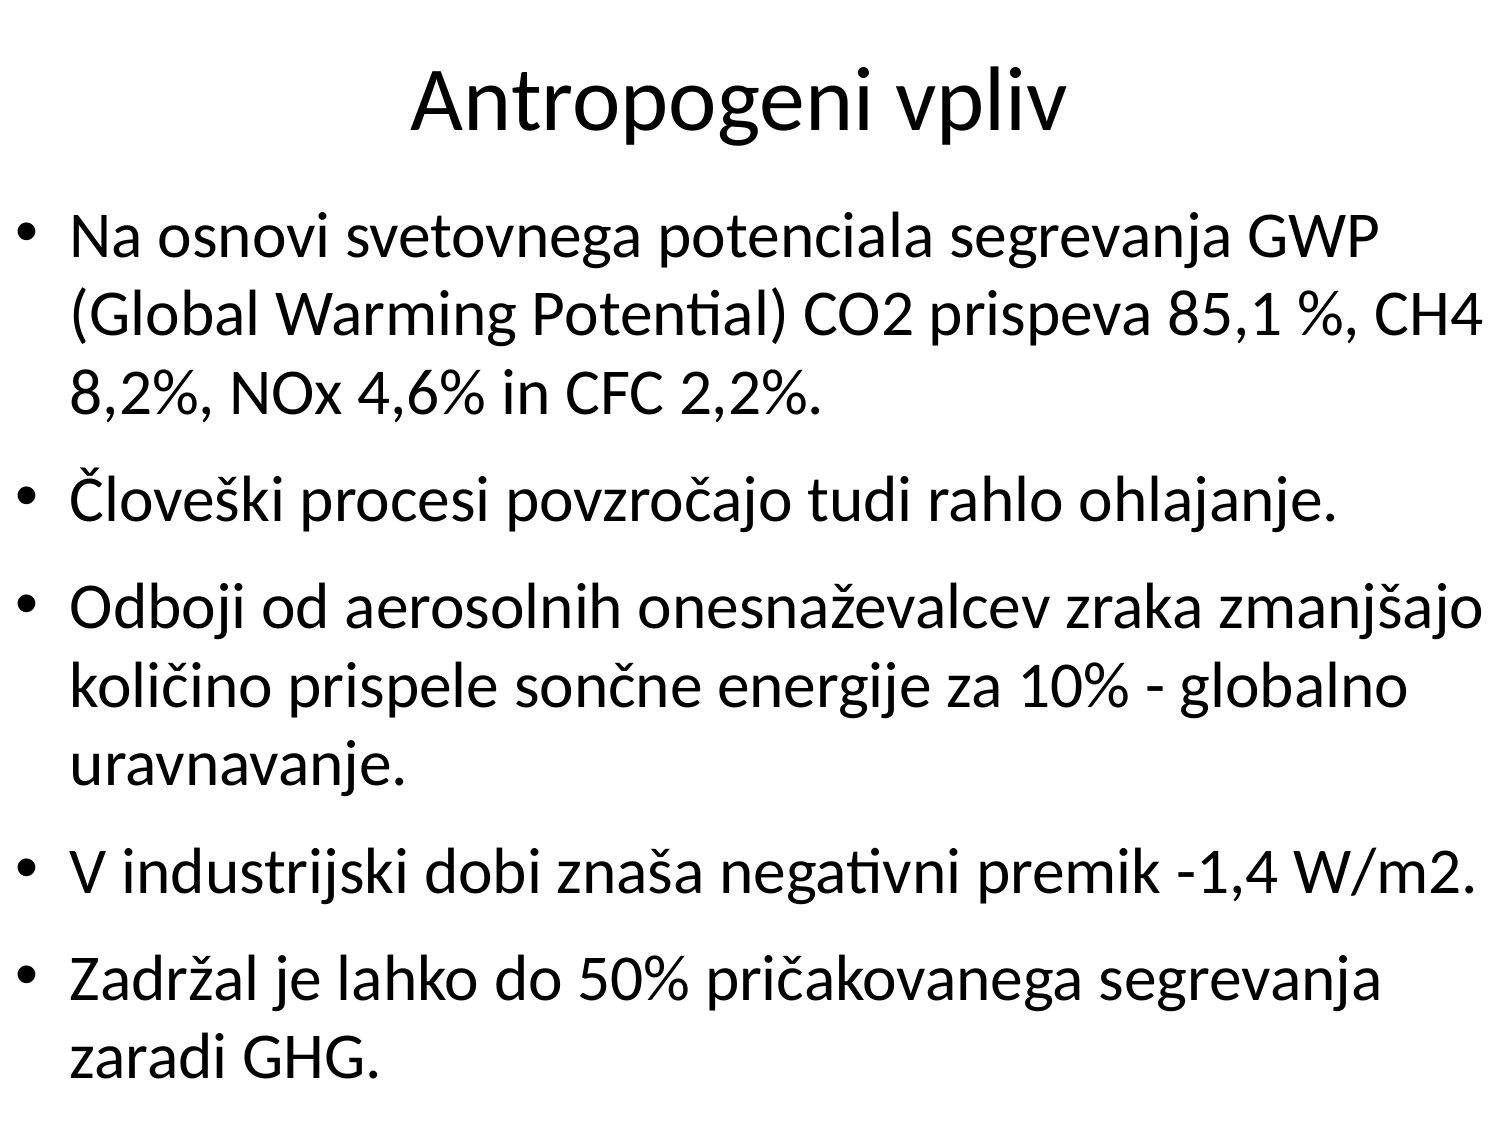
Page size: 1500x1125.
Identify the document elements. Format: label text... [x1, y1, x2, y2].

list Na osnovi svetovnega potenciala segrevanja GWP (Global Warming Potential) CO2 prispeva 85,1 %, CH4 8,2%, NOx 4,6% in CFC 2,2%. Človeški procesi povzročajo tudi rahlo ohlajanje. Odboji od aerosolnih onesnaževalcev zraka zmanjšajo količino prispele sončne energije za 10% - globalno uravnavanje. V industrijski dobi znaša negativni premik -1,4 W/m2. Zadržal je lahko do 50% pričakovanega segrevanja zaradi GHG. [0, 184, 1500, 1125]
title Antropogeni vpliv [64, 0, 1415, 184]
